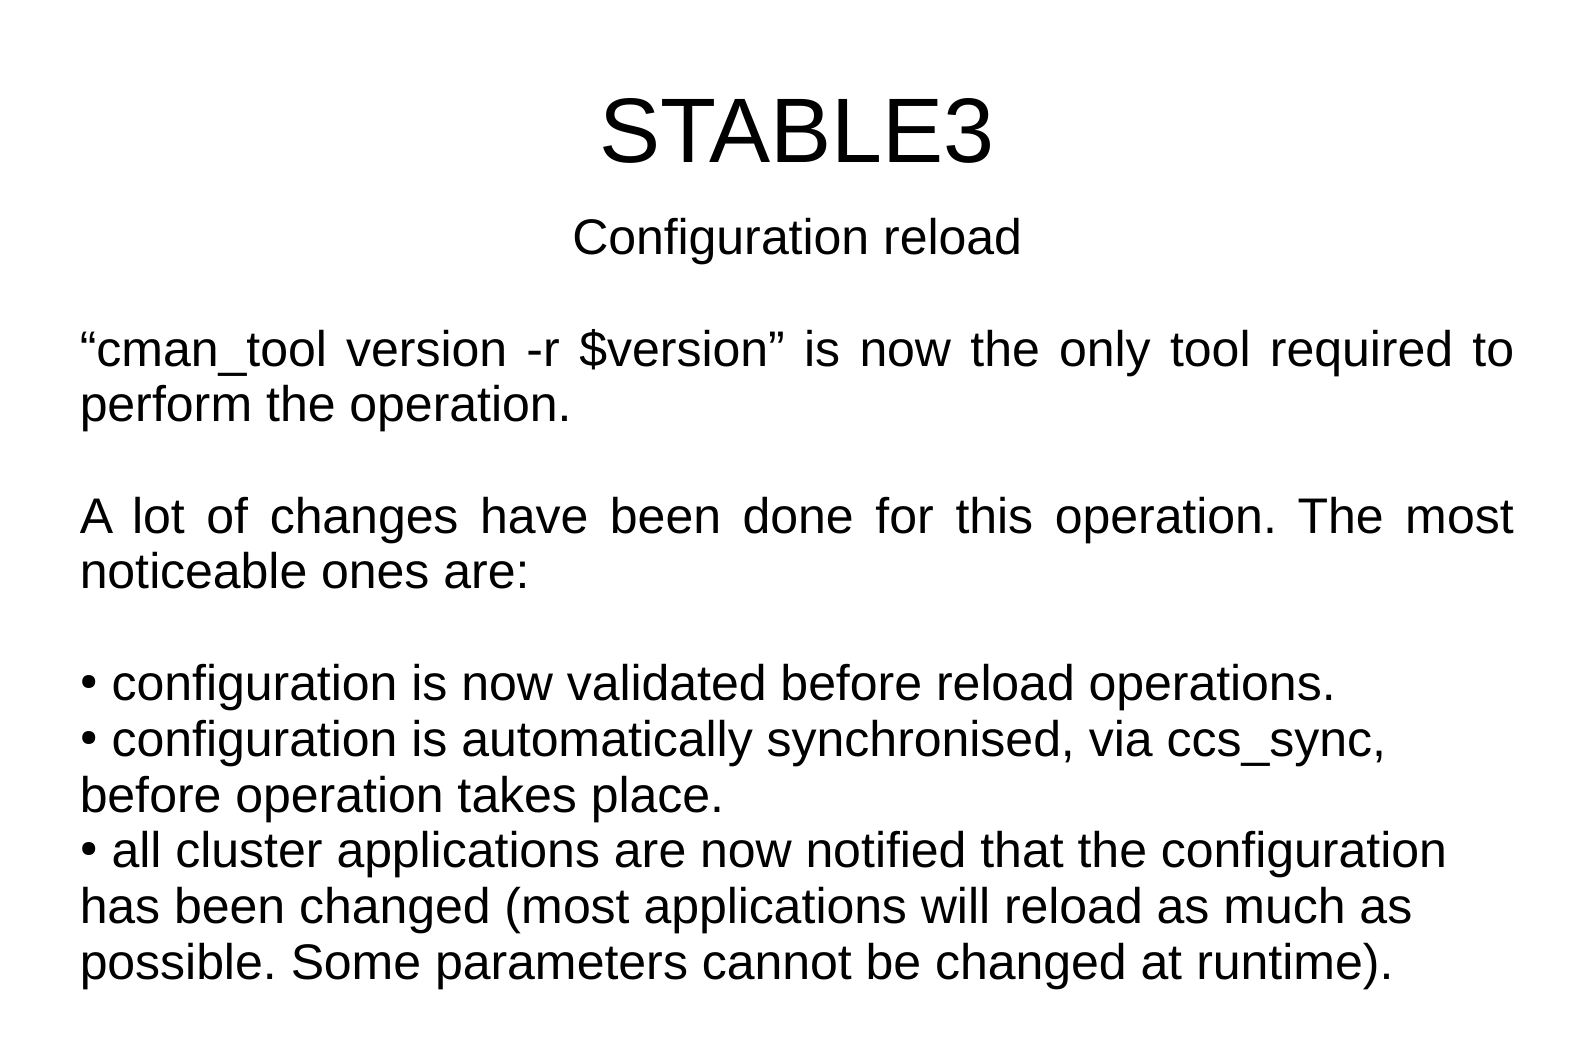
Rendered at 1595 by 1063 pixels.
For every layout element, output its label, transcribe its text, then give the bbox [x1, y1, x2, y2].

title STABLE3 [79, 49, 1515, 209]
subtitle Configuration reload “cman_tool version -r $version” is now the only tool required to perform the operation. A lot of changes have been done for this operation. The most noticeable ones are: configuration is now validated before reload operations. configuration is automatically synchronised, via ccs_sync, before operation takes place. all cluster applications are now notified that the configuration has been changed (most applications will reload as much as possible. Some parameters cannot be changed at runtime). [79, 209, 1515, 990]
